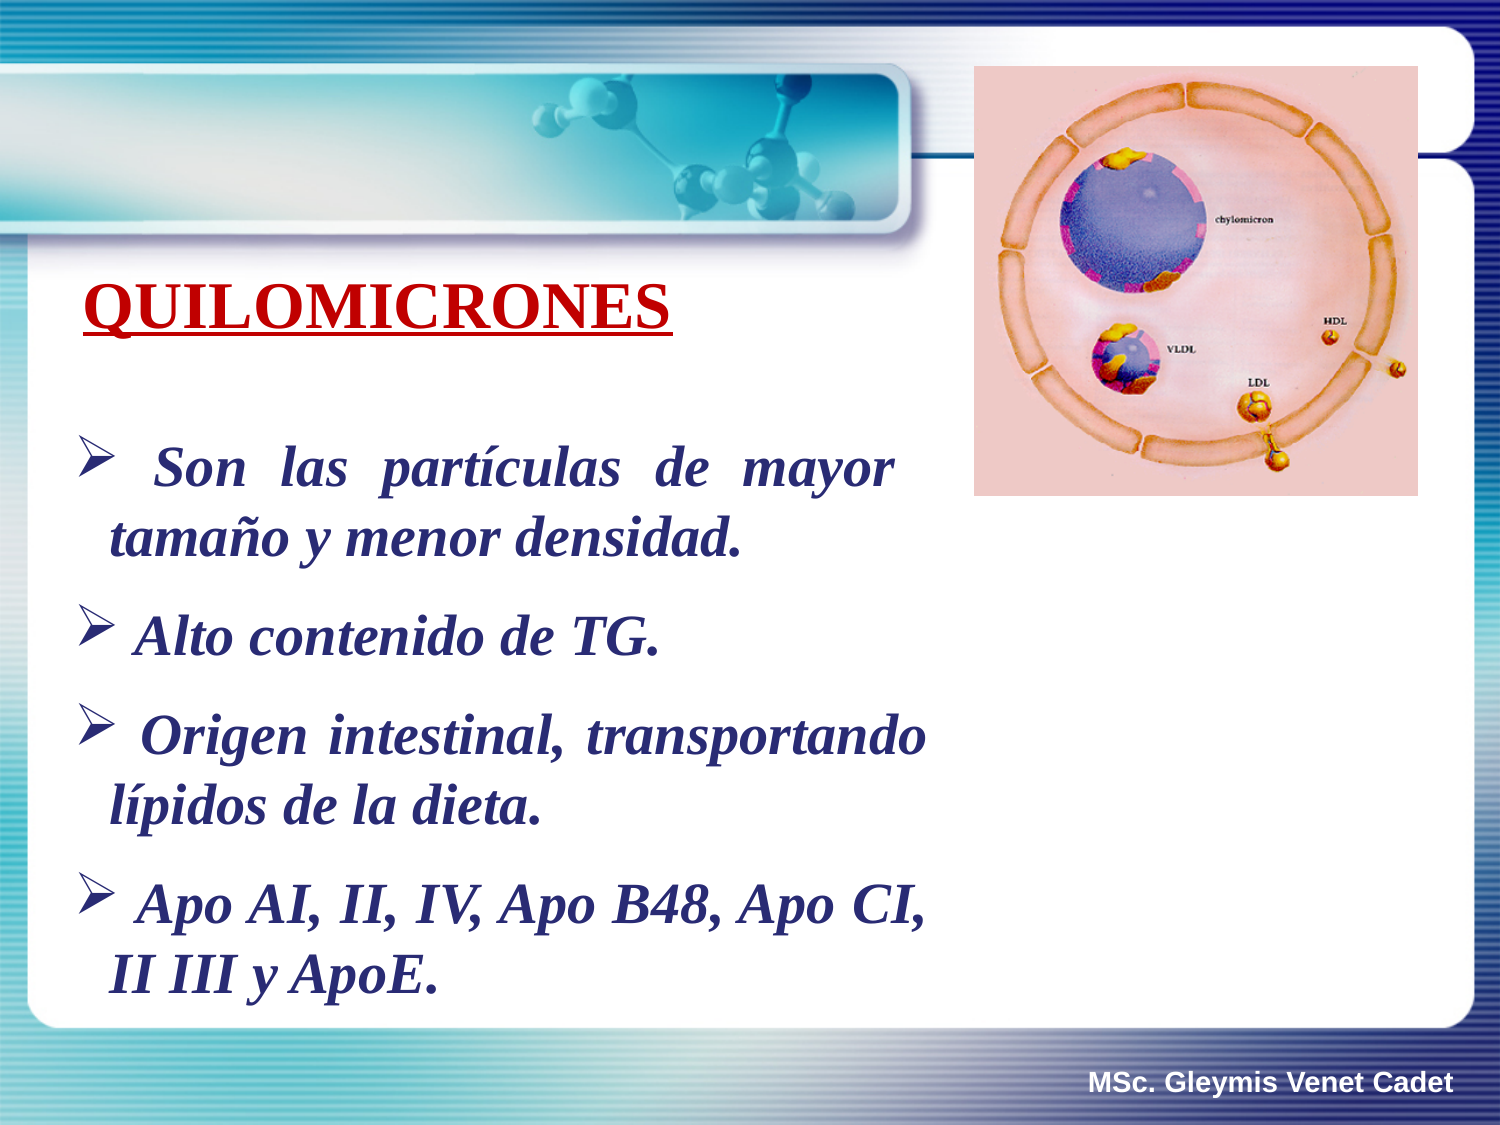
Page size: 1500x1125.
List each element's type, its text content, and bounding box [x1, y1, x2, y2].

text_box MSc. Gleymis Venet Cadet [1073, 1056, 1478, 1106]
title QUILOMICRONES [67, 208, 974, 396]
text_box Son las partículas de mayor tamaño y menor densidad. Alto contenido de TG. Origen intestinal, transportando lípidos de la dieta. Apo AI, II, IV, Apo B48, Apo CI, II III y ApoE. [59, 420, 944, 1013]
picture [0, 0, 1500, 1125]
